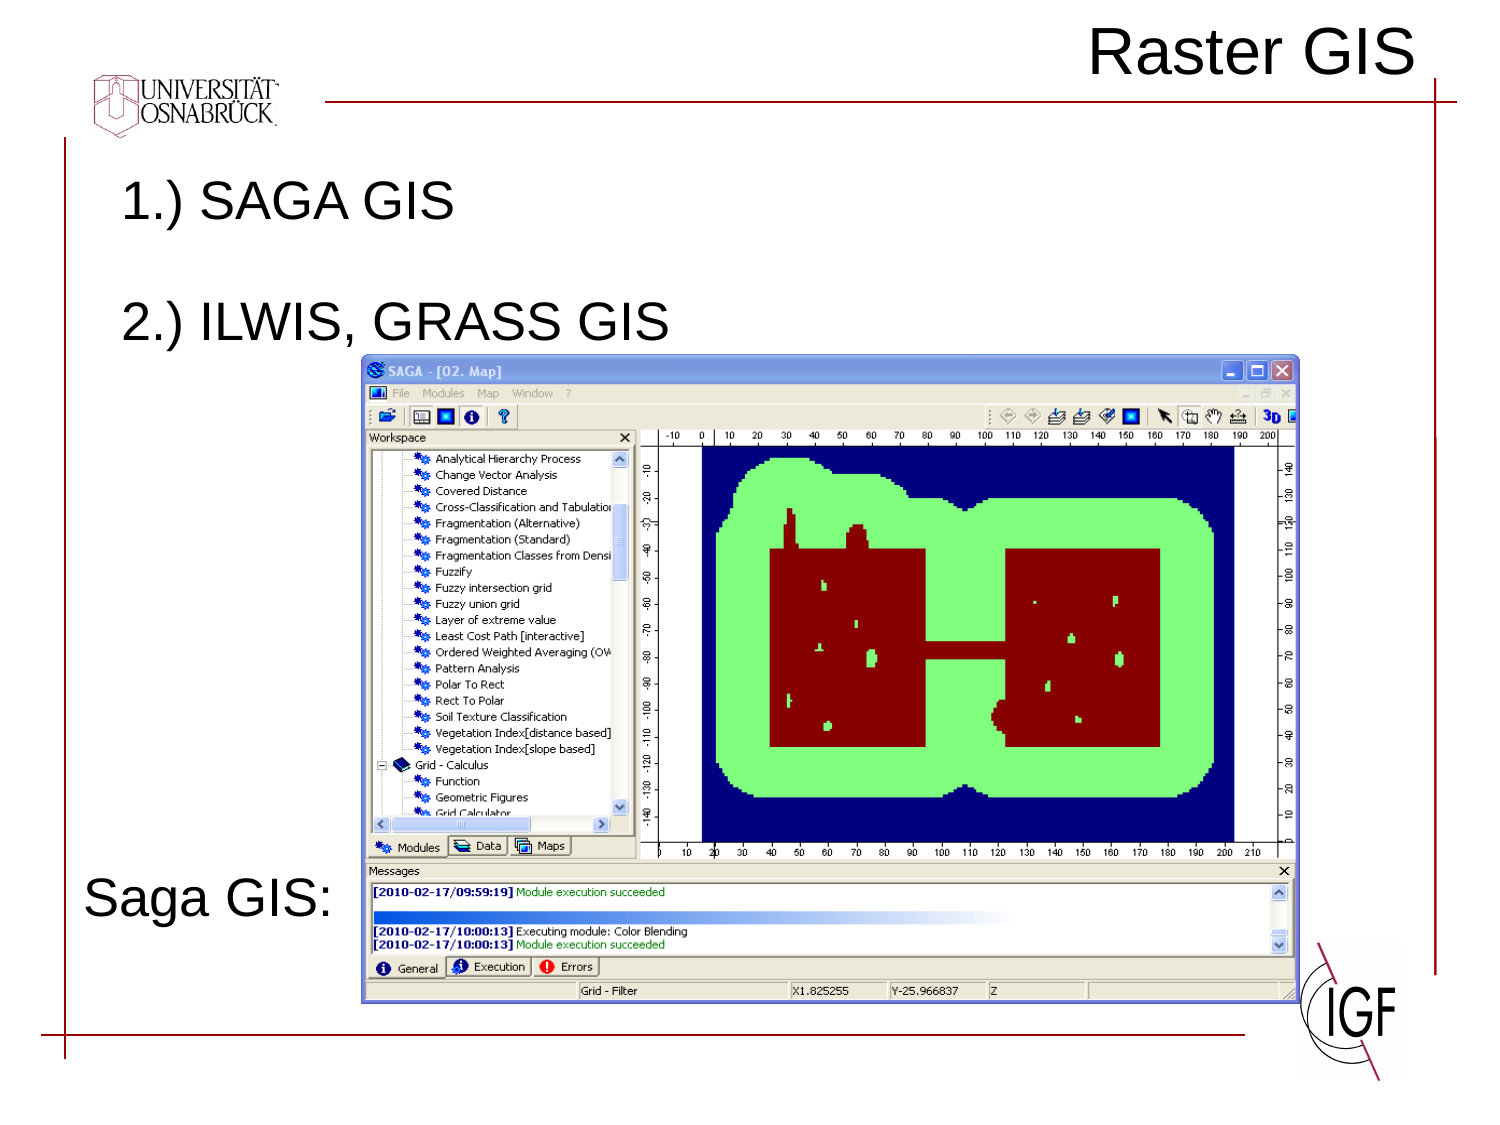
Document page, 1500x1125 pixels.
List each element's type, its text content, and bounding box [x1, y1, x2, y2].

picture [361, 354, 1404, 1081]
text_box Saga GIS: [59, 867, 384, 975]
title Raster GIS [290, 13, 1418, 89]
subtitle 1.) SAGA GIS 2.) ILWIS, GRASS GIS [96, 170, 1447, 913]
picture [93, 75, 279, 138]
